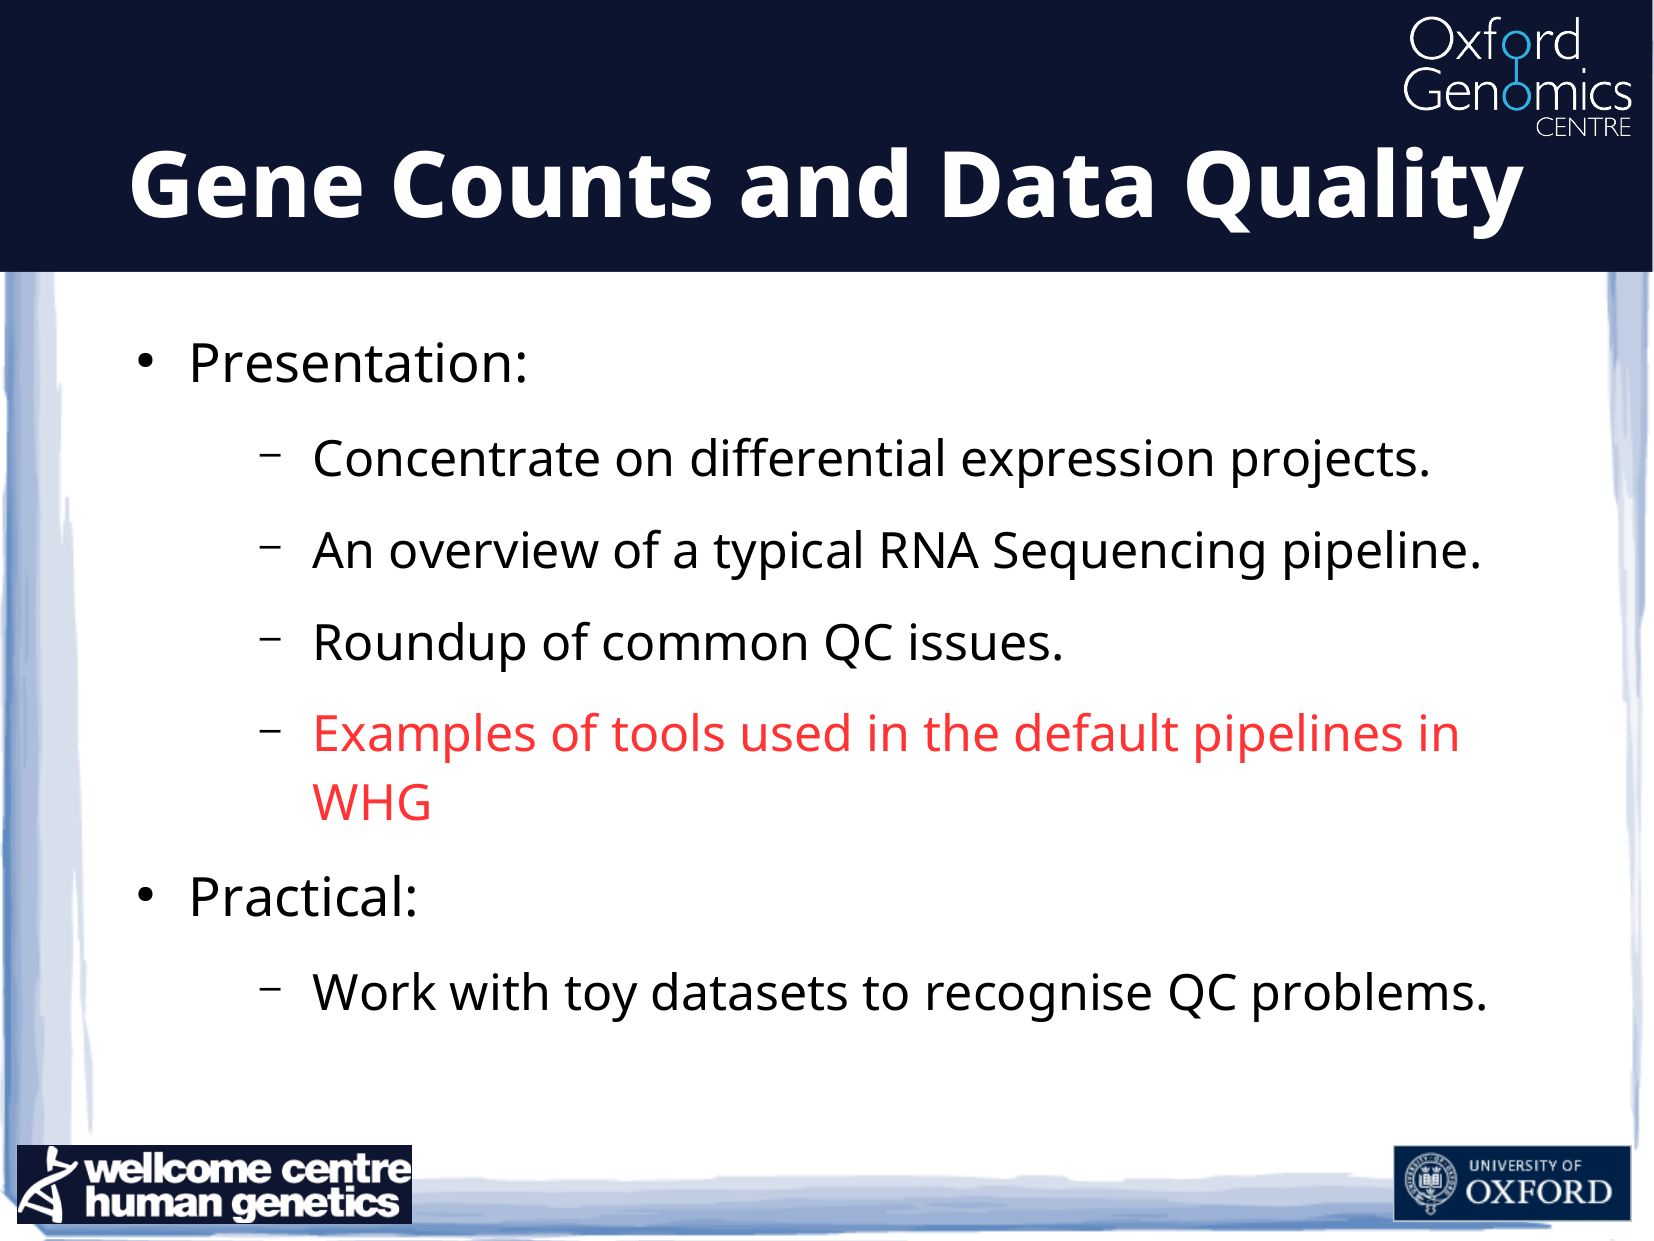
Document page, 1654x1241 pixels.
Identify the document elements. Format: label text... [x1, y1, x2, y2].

picture [0, 0, 1654, 1241]
list Presentation: Concentrate on differential expression projects. An overview of a typical RNA Sequencing pipeline. Roundup of common QC issues. Examples of tools used in the default pipelines in WHG Practical: Work with toy datasets to recognise QC problems. [118, 324, 1571, 1045]
title Gene Counts and Data Quality [82, 78, 1571, 287]
